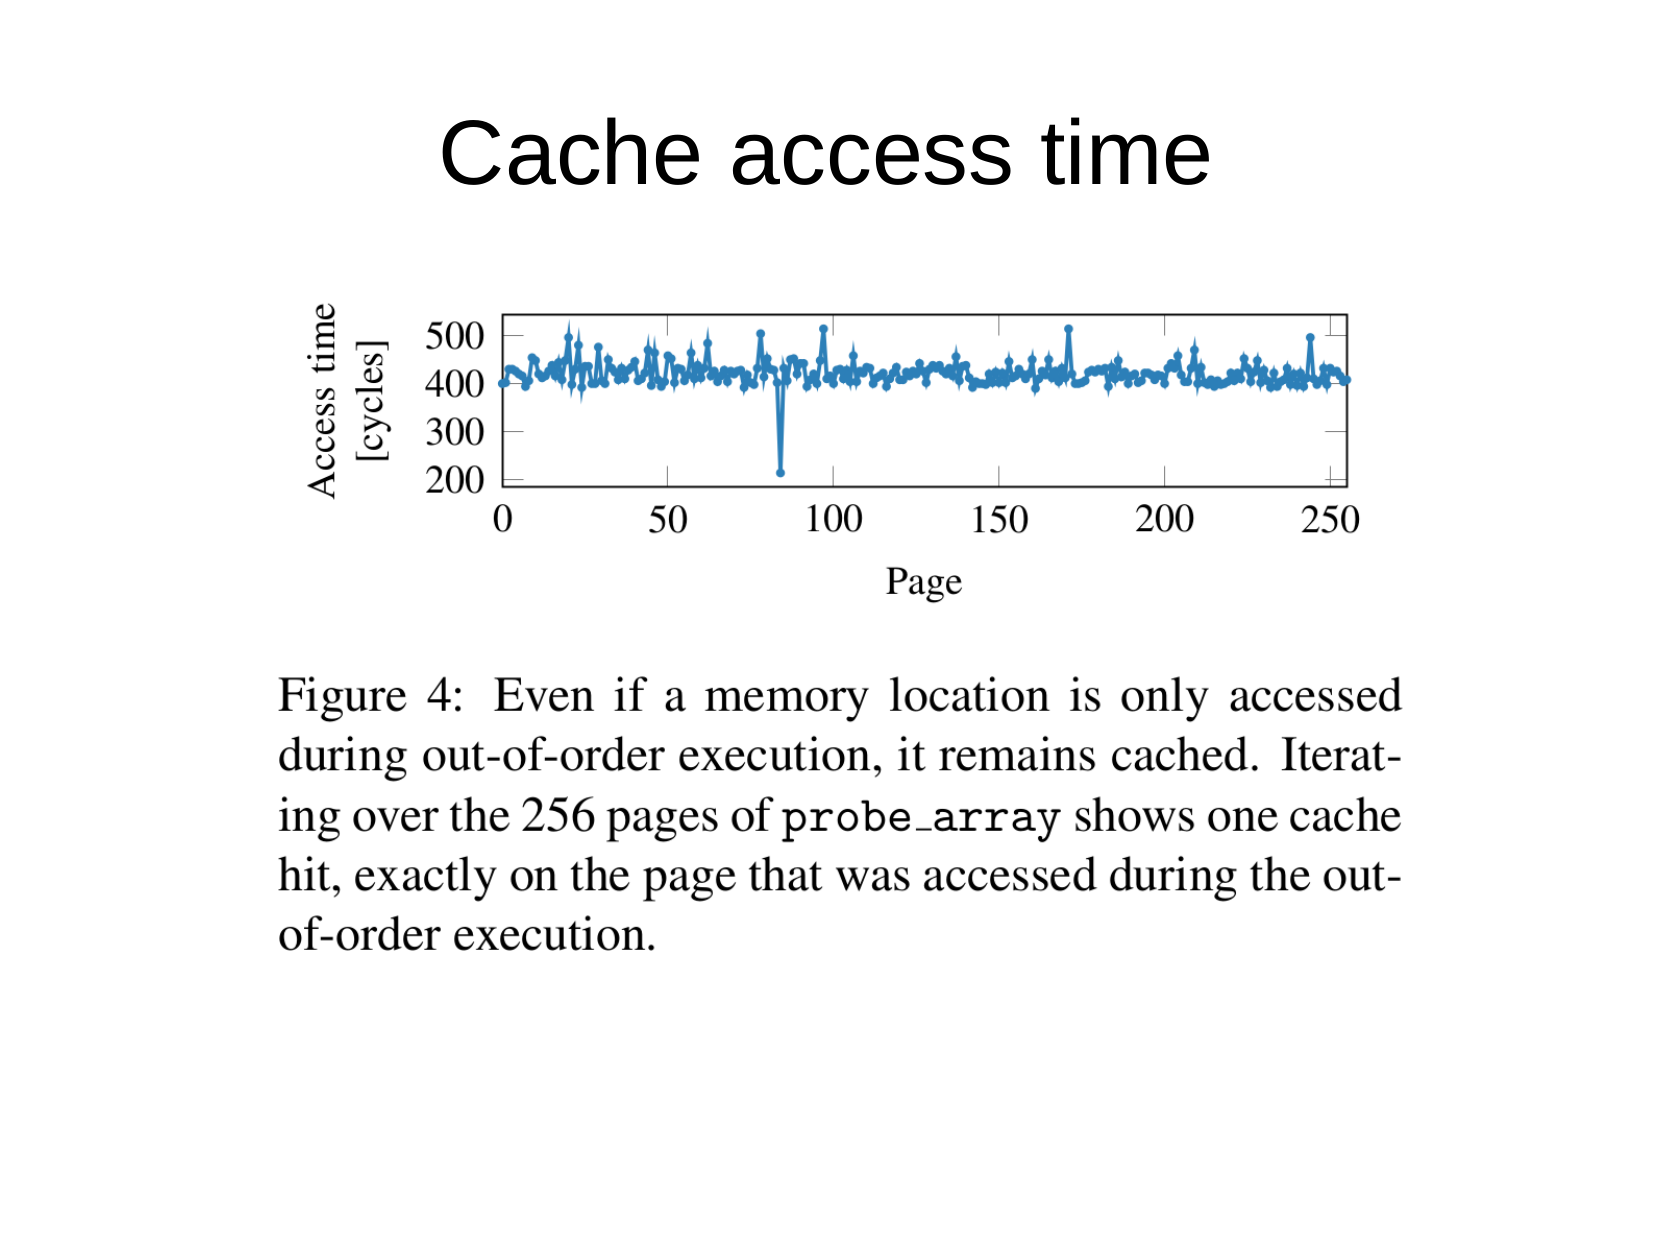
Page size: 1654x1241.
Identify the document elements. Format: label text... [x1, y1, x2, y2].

title Cache access time [82, 49, 1571, 257]
picture [227, 239, 1432, 1002]
